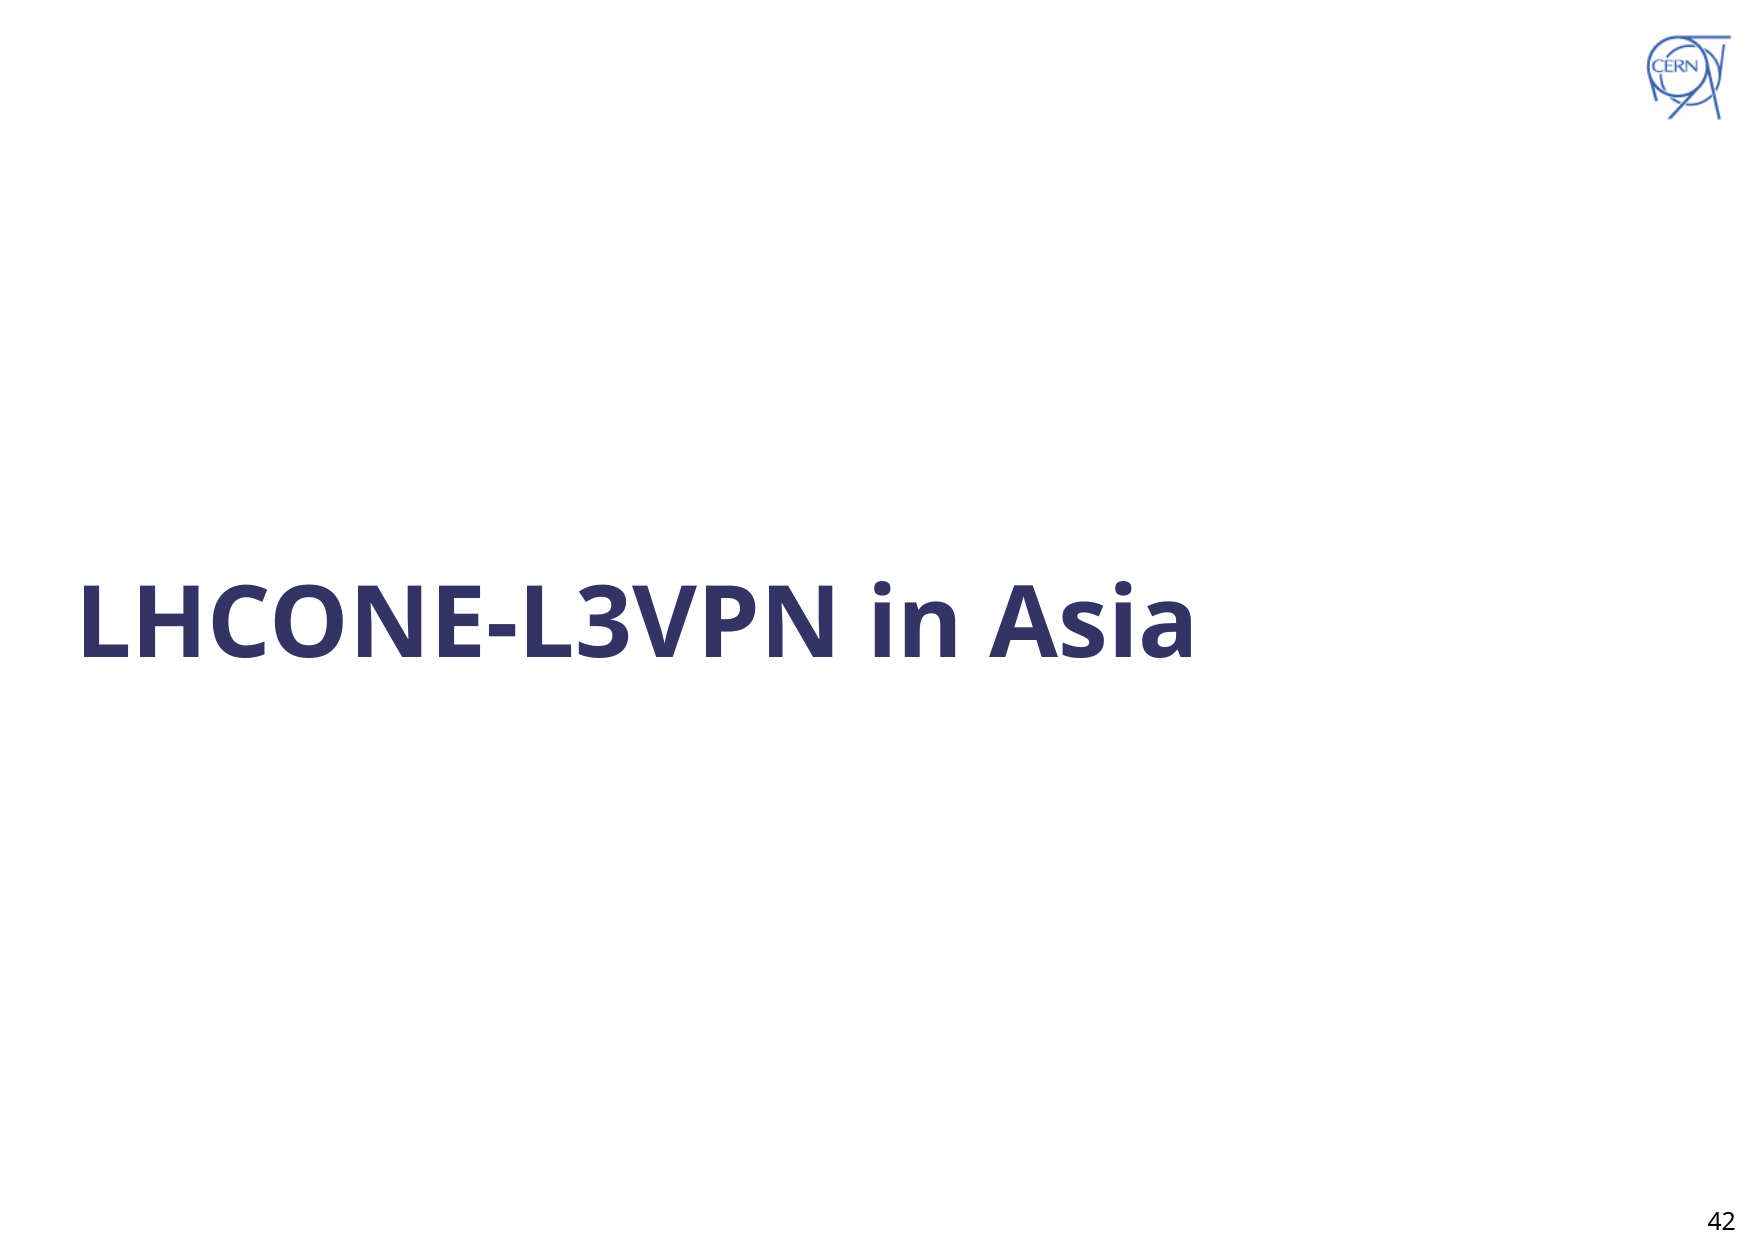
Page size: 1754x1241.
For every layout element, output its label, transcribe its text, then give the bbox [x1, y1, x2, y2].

title LHCONE-L3VPN in Asia [75, 528, 1666, 709]
picture [1646, 34, 1732, 120]
